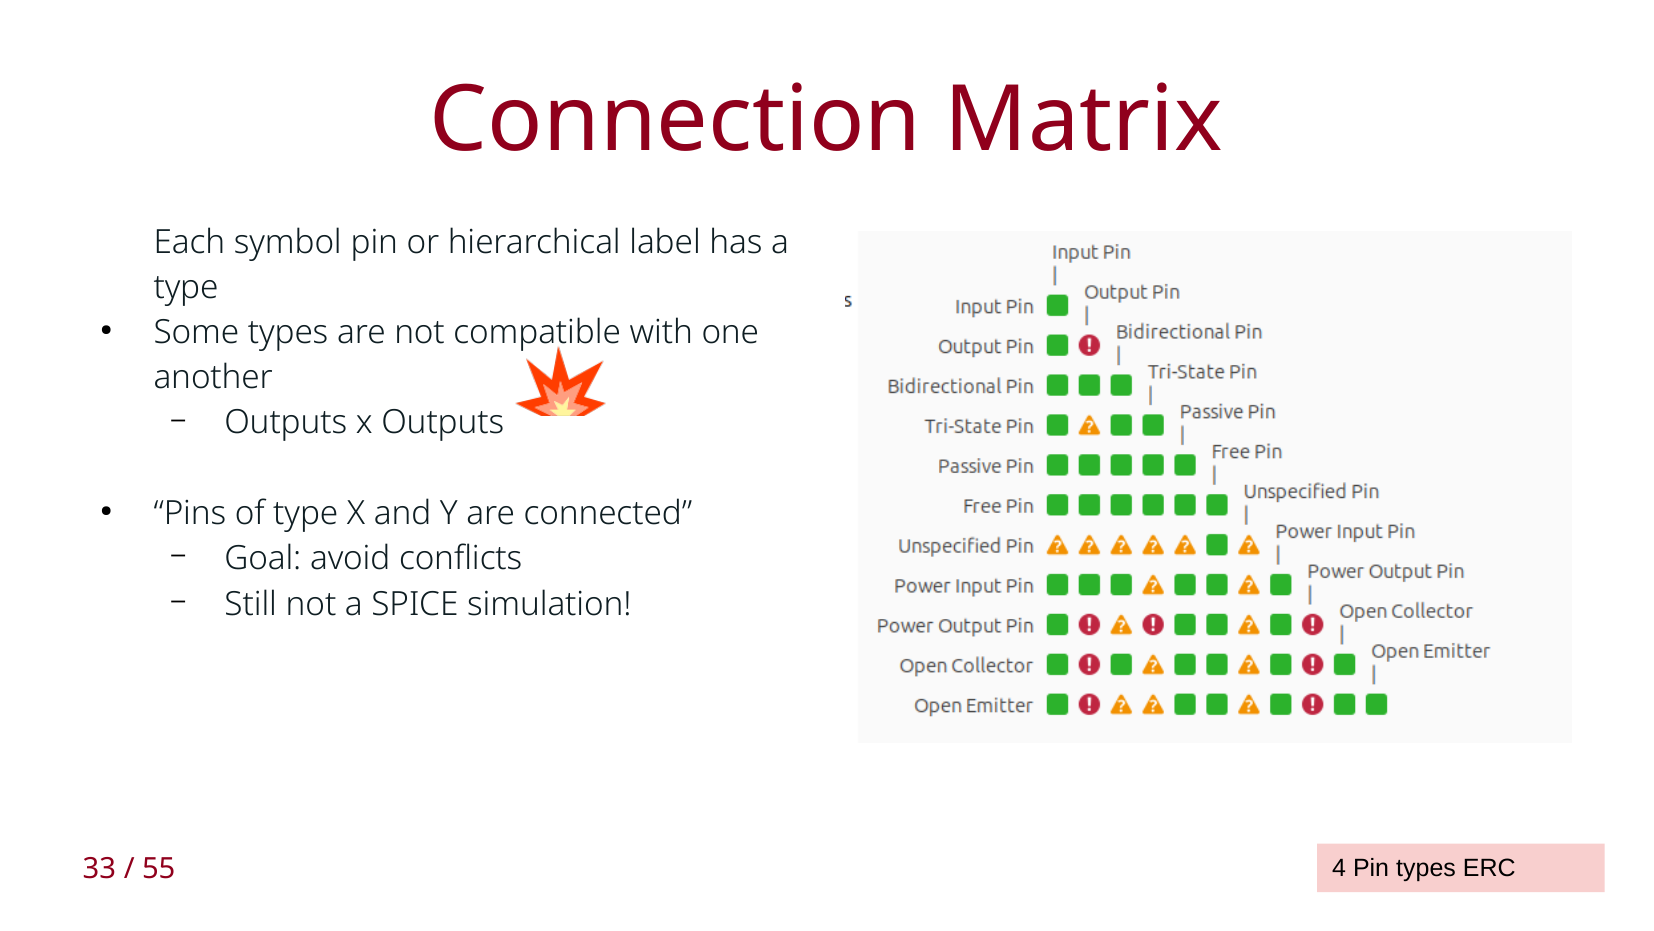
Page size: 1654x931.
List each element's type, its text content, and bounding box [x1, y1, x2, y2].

picture [509, 331, 612, 433]
text_box 4 Pin types ERC [1317, 843, 1605, 893]
title Connection Matrix [82, 37, 1571, 193]
picture [845, 217, 1572, 757]
list Each symbol pin or hierarchical label has a type Some types are not compatible with one another Outputs x Outputs “Pins of type X and Y are connected” Goal: avoid conflicts Still not a SPICE simulation! [82, 217, 809, 758]
